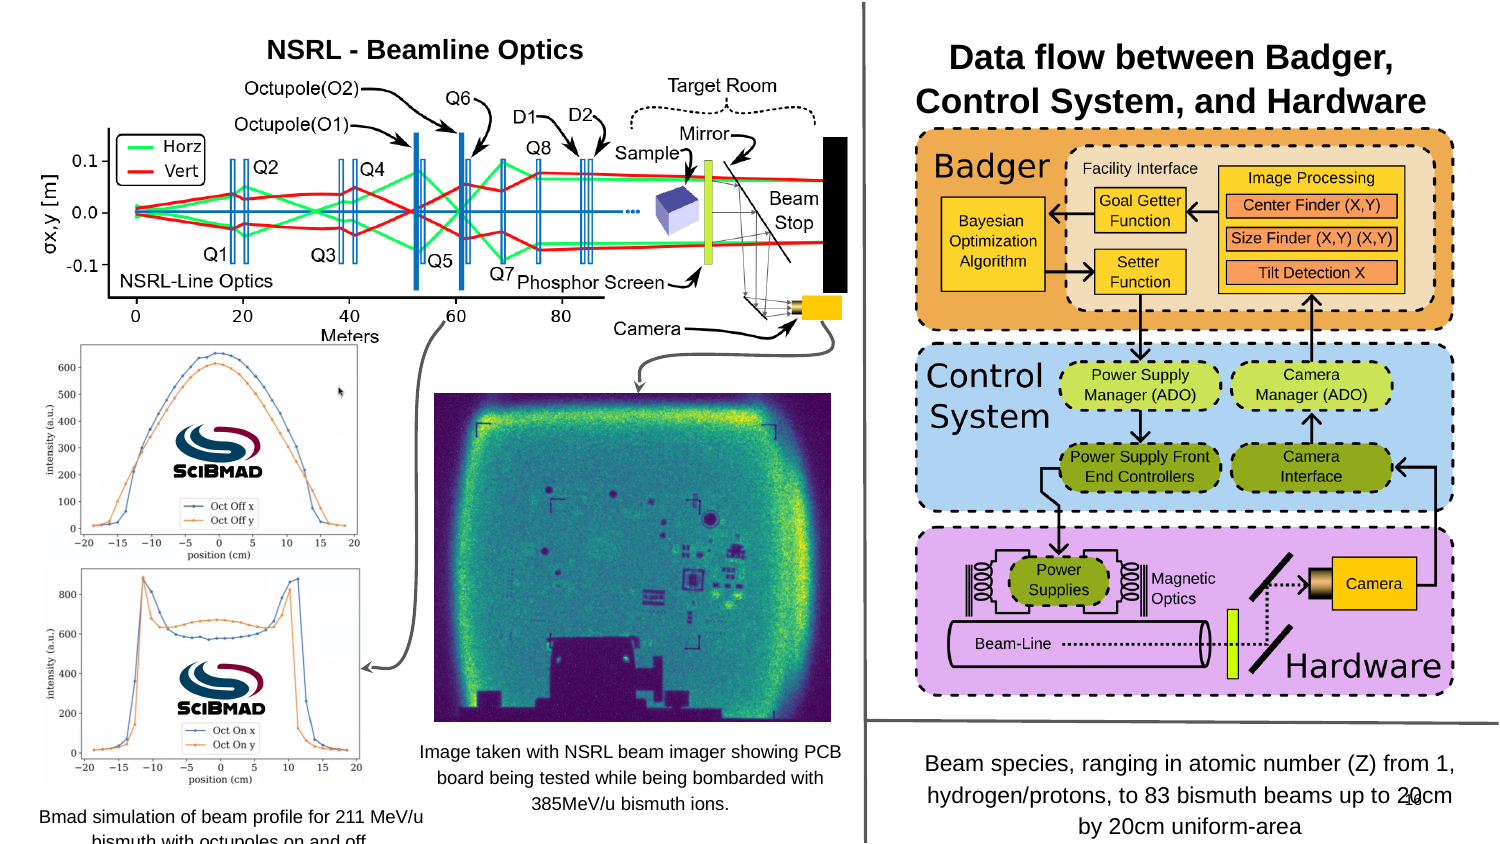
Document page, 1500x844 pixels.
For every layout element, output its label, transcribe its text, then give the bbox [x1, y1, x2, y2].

list NSRL - Beamline Optics [64, 11, 803, 80]
picture [41, 67, 858, 562]
picture [434, 393, 831, 722]
list Bmad simulation of beam profile for 211 MeV/u bismuth with octupoles on and off. [19, 786, 443, 844]
picture [908, 115, 1467, 705]
list Beam species, ranging in atomic number (Z) from 1, hydrogen/protons, to 83 bismuth beams up to 20cm by 20cm uniform-area [899, 729, 1482, 824]
list Data flow between Badger, Control System, and Hardware [899, 17, 1444, 135]
list Image taken with NSRL beam imager showing PCB board being tested while being bombarded with 385MeV/u bismuth ions. [401, 722, 860, 817]
picture [43, 566, 364, 786]
